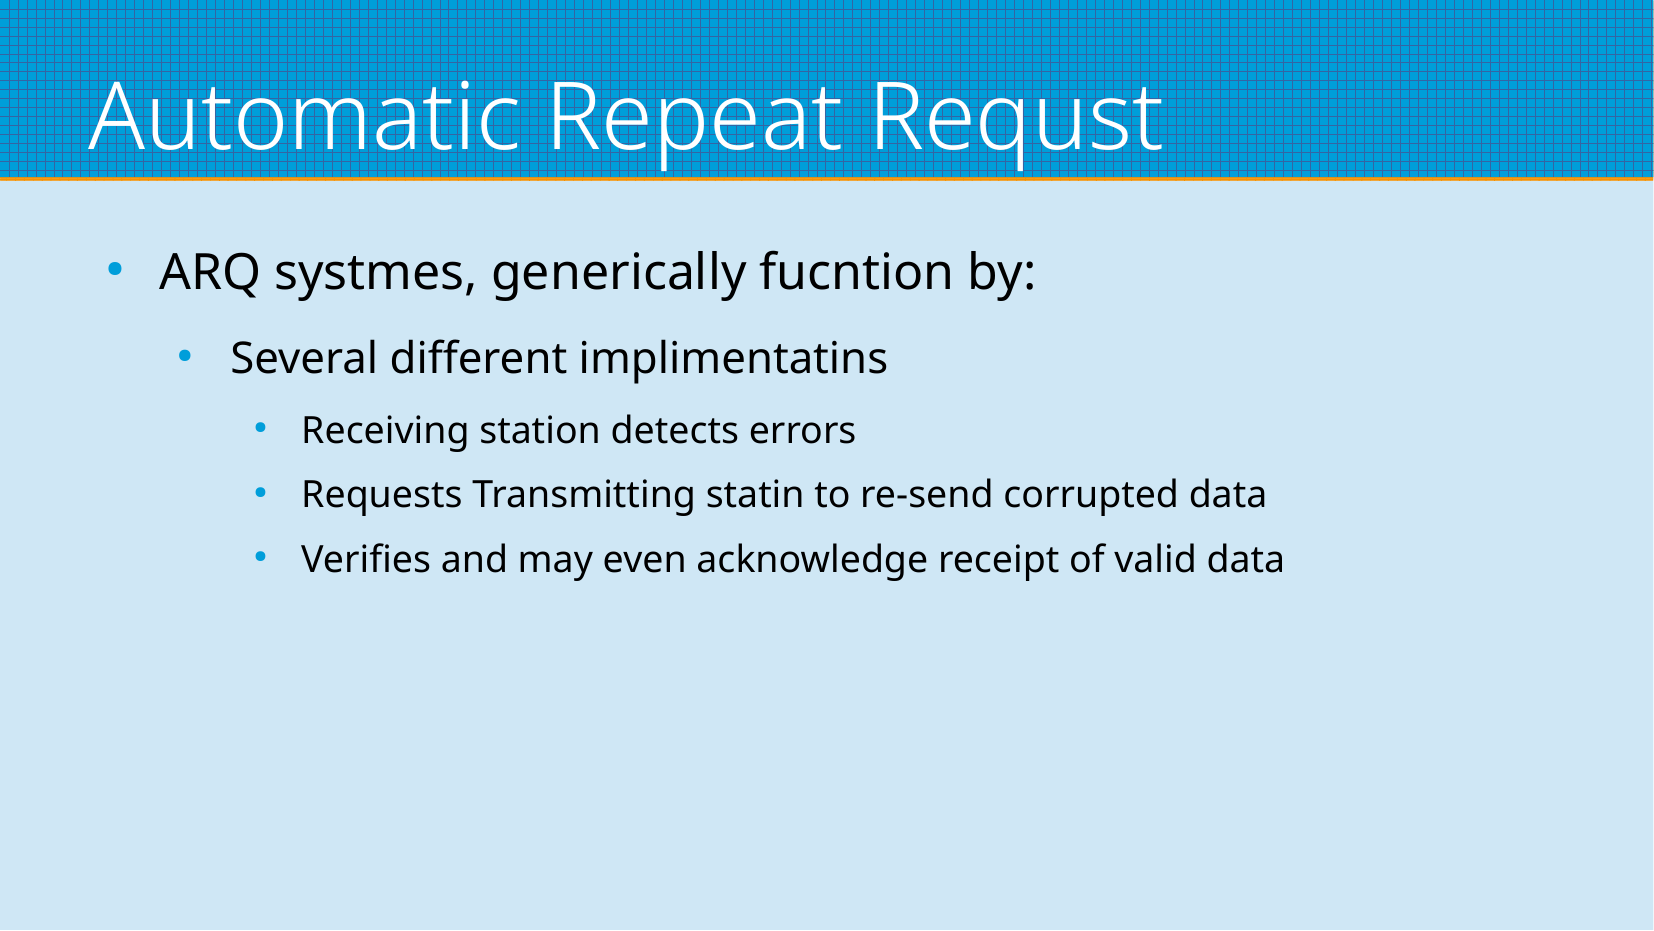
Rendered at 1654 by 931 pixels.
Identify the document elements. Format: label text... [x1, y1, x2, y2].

title Automatic Repeat Requst [88, 14, 1565, 178]
list ARQ systmes, generically fucntion by: Several different implimentatins Receiving station detects errors Requests Transmitting statin to re-send corrupted data Verifies and may even acknowledge receipt of valid data [88, 236, 1565, 813]
